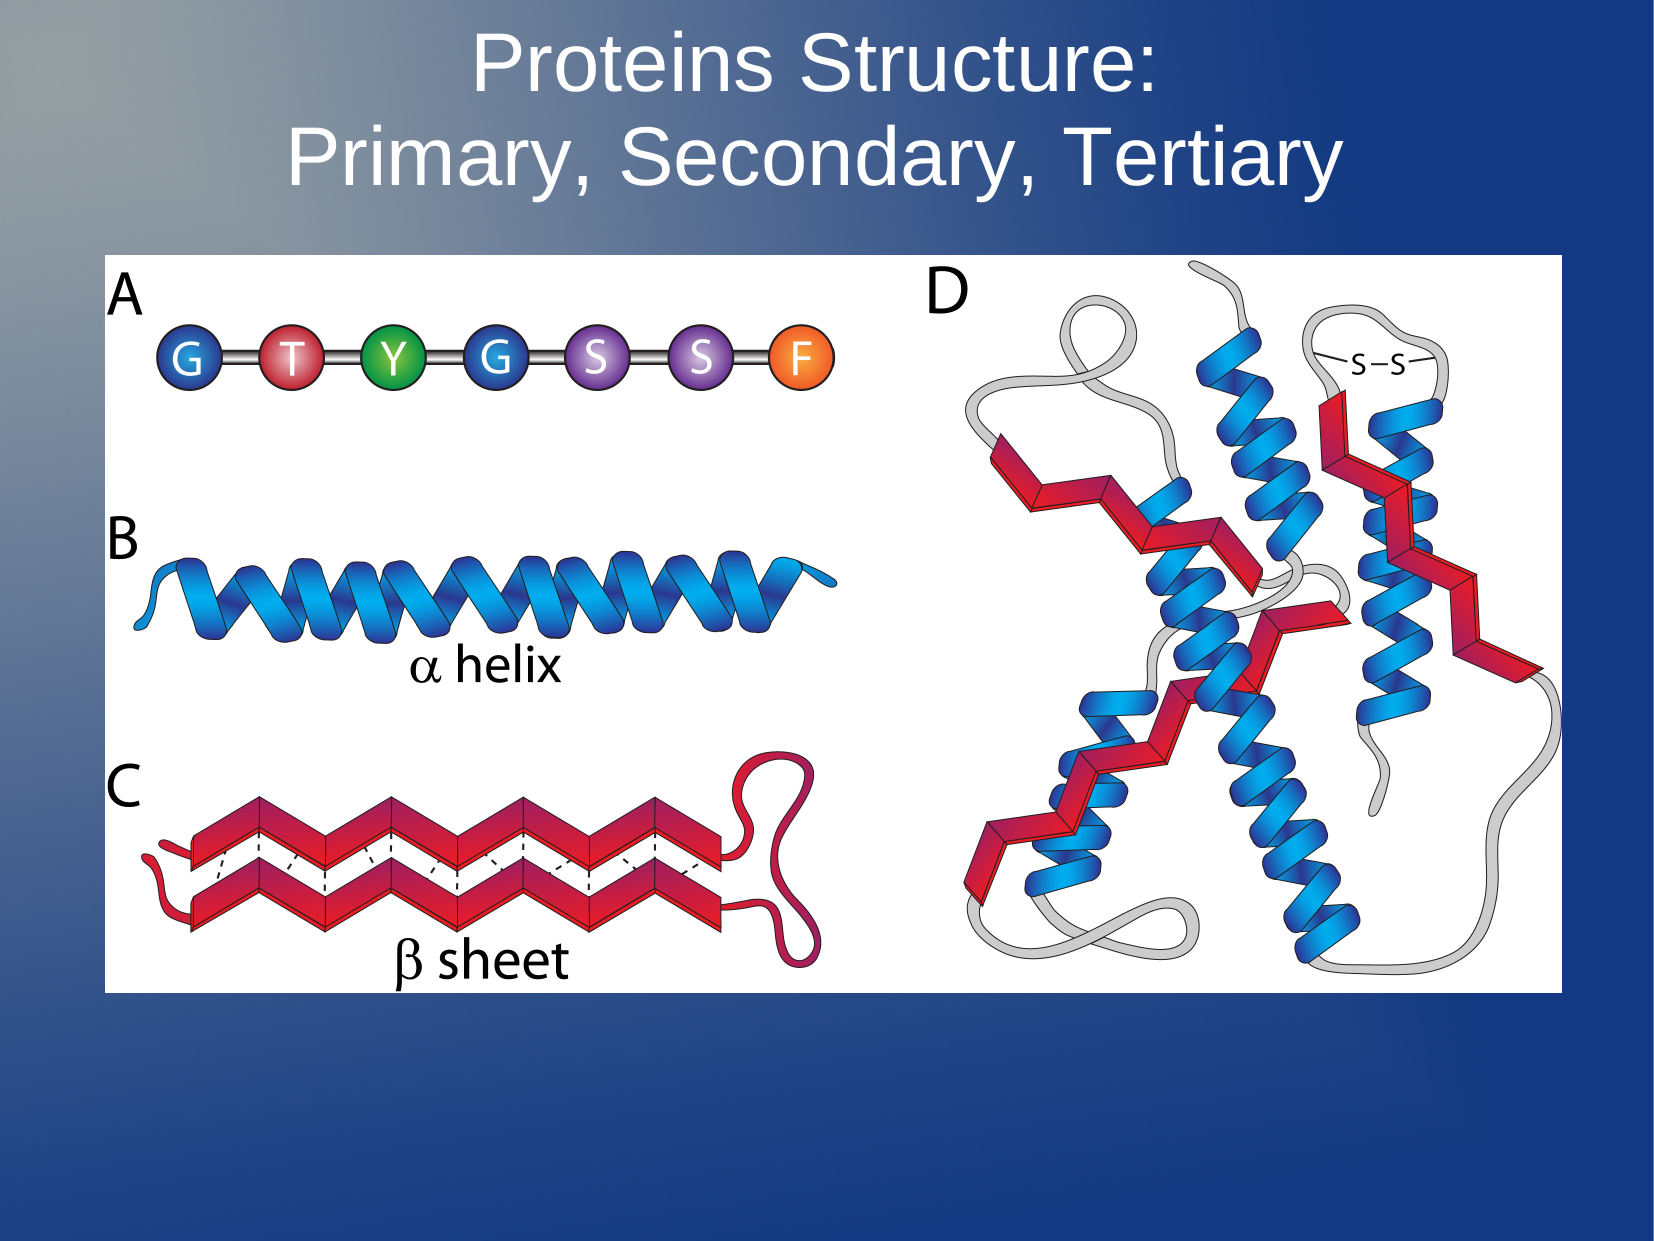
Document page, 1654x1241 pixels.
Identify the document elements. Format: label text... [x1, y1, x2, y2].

title Proteins Structure: Primary, Secondary, Tertiary [82, 16, 1571, 203]
picture [0, 0, 1654, 1241]
